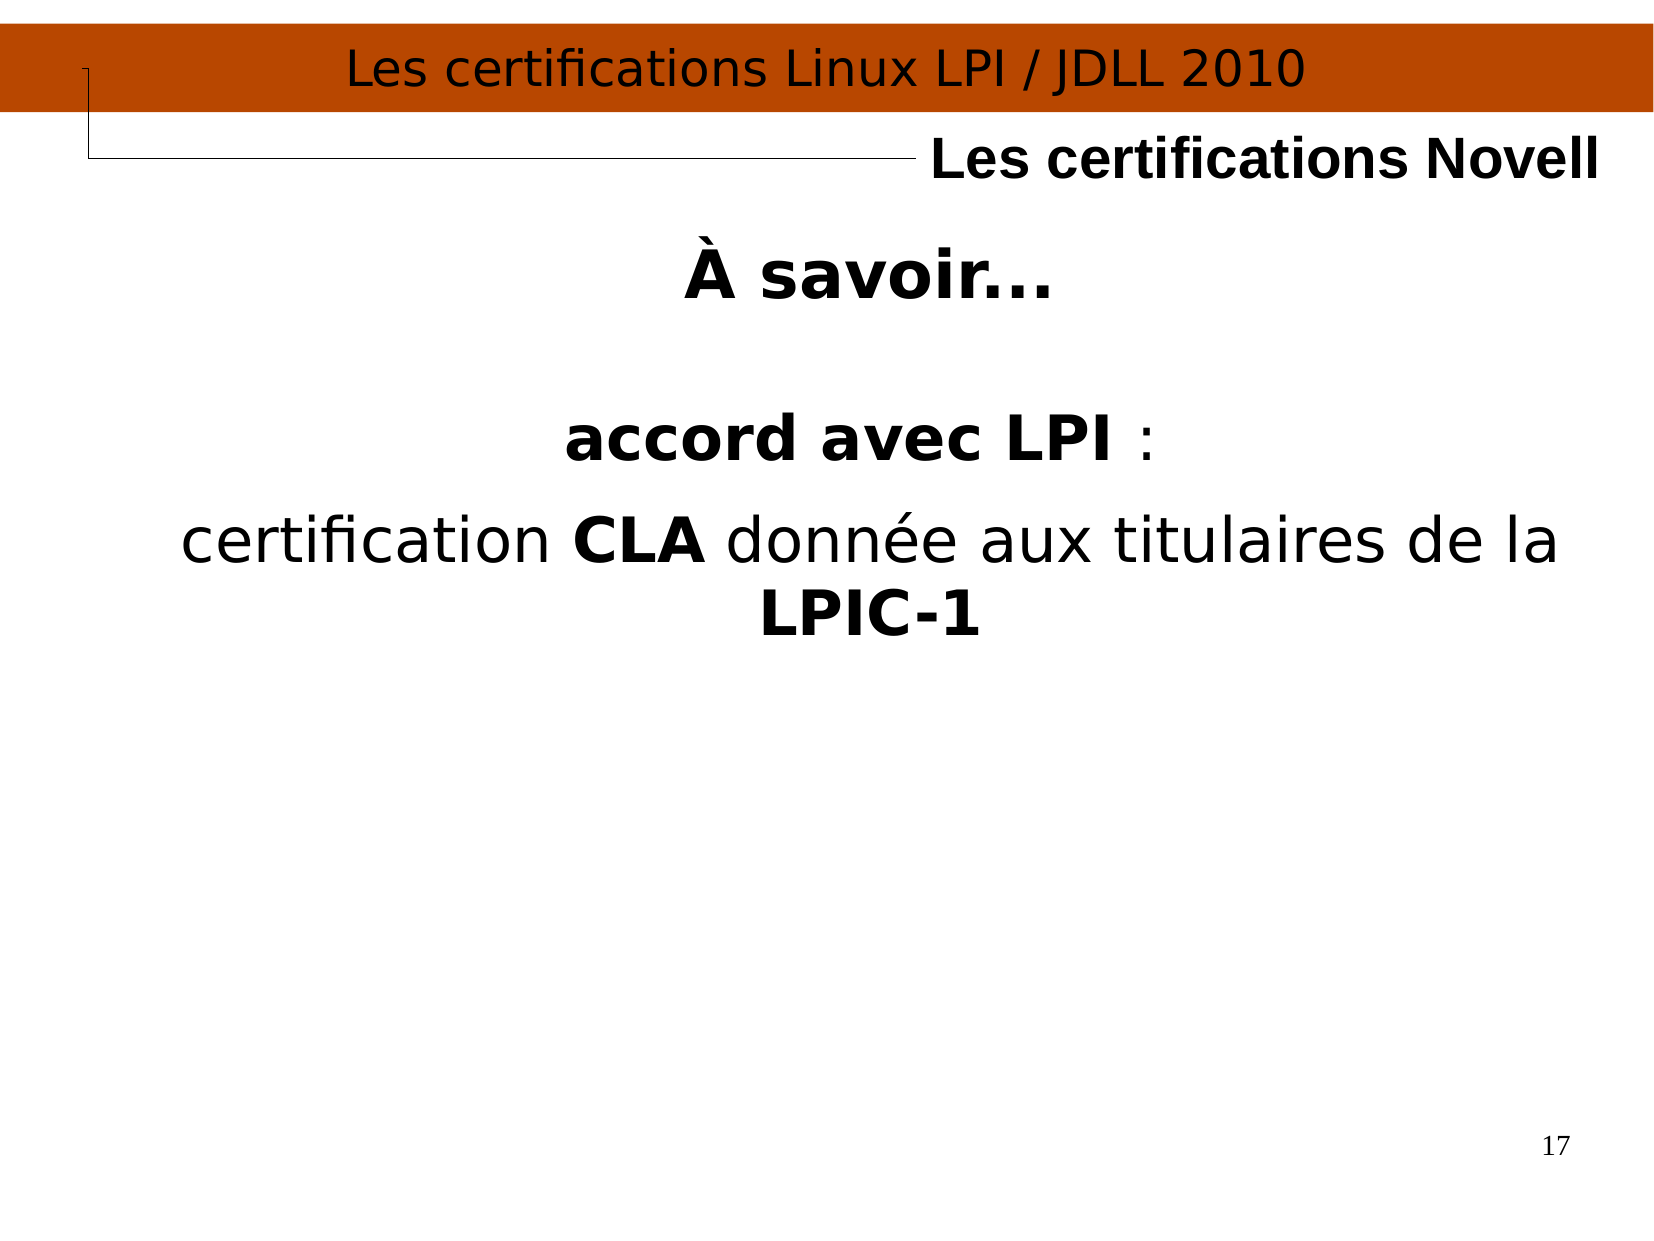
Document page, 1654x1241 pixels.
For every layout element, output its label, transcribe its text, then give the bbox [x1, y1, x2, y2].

title Les certifications Linux LPI / JDLL 2010 [82, 39, 1571, 99]
list À savoir... accord avec LPI : certification CLA donnée aux titulaires de la LPIC-1 [91, 236, 1580, 1047]
text_box [0, 23, 1654, 113]
text_box Les certifications Novell [915, 118, 1654, 198]
